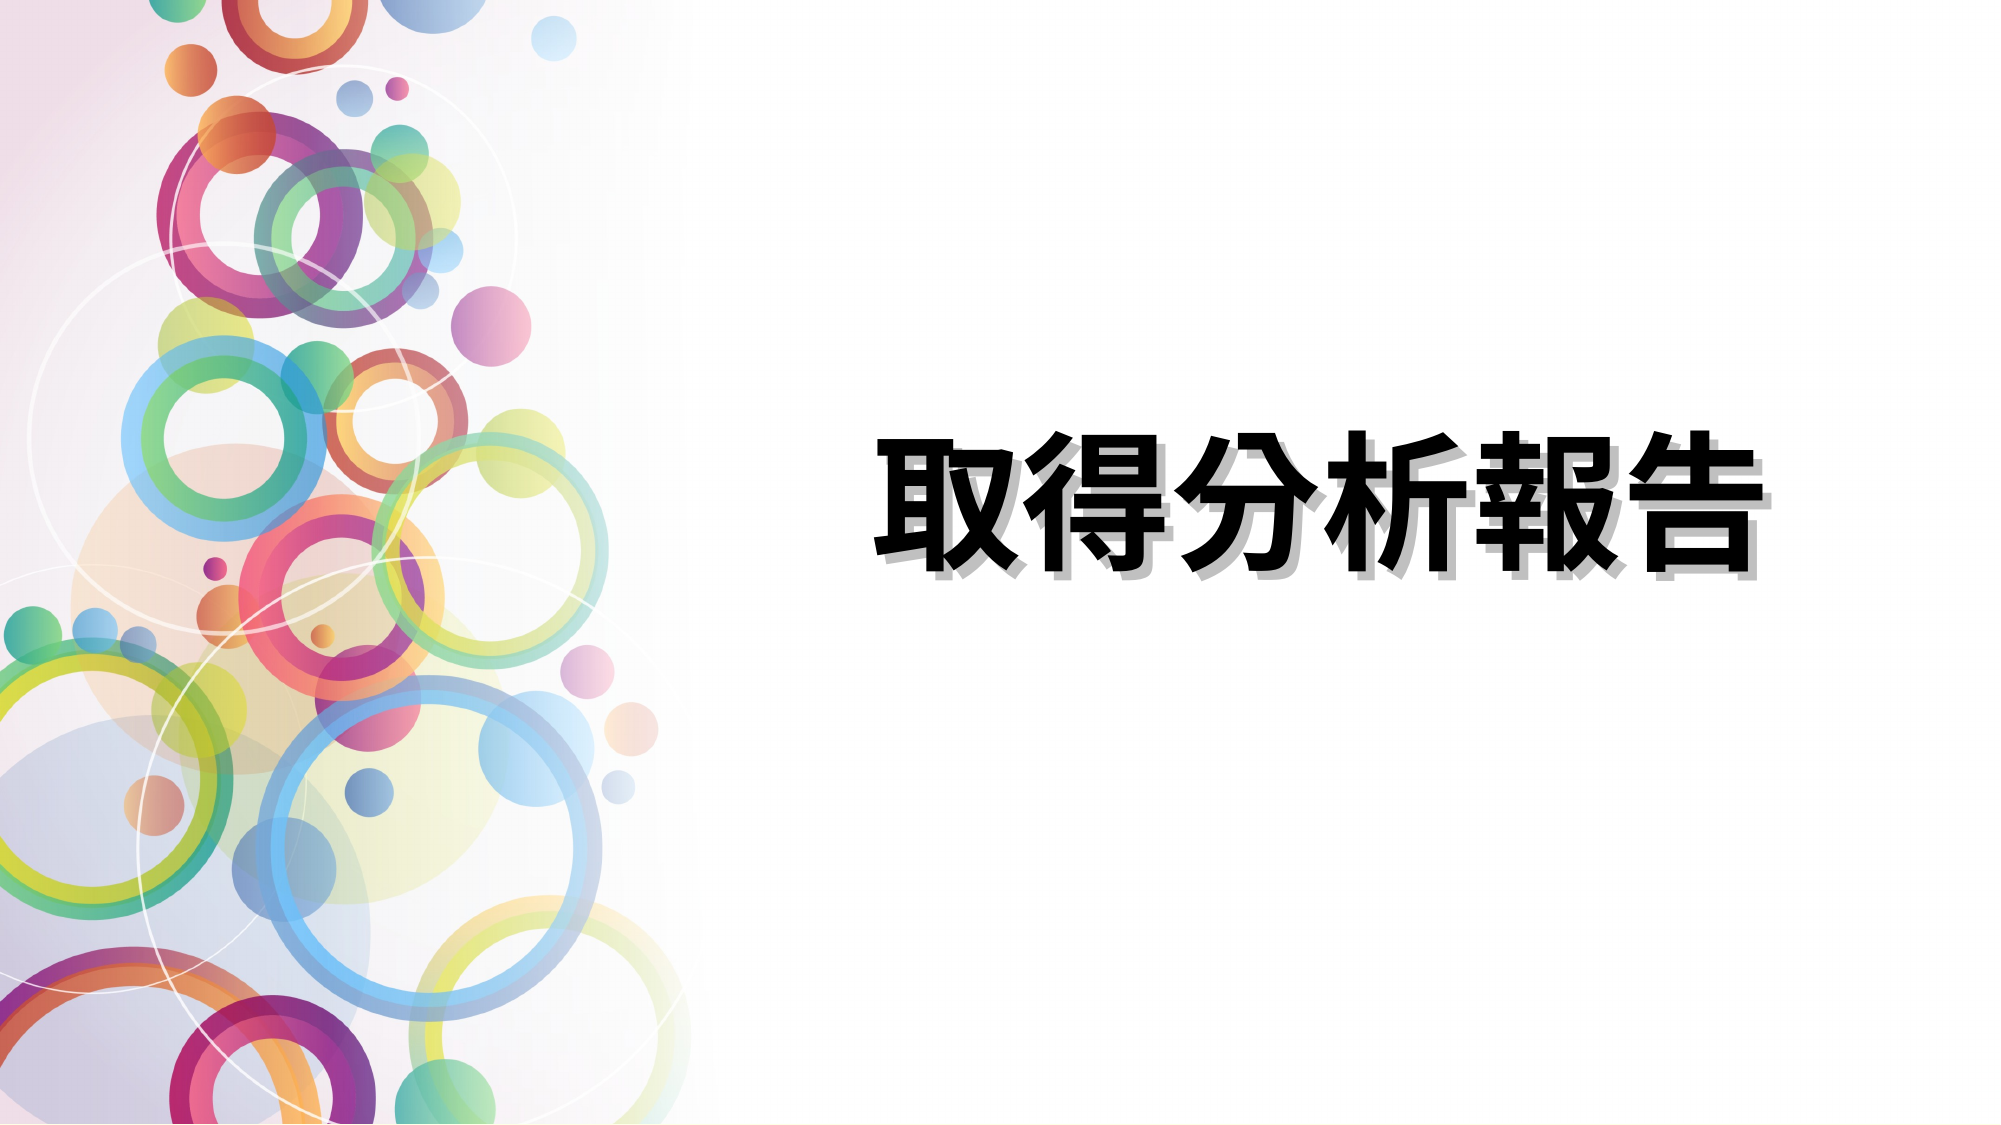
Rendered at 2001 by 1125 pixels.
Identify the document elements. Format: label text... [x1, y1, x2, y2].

title 取得分析報告 [816, 377, 1827, 619]
